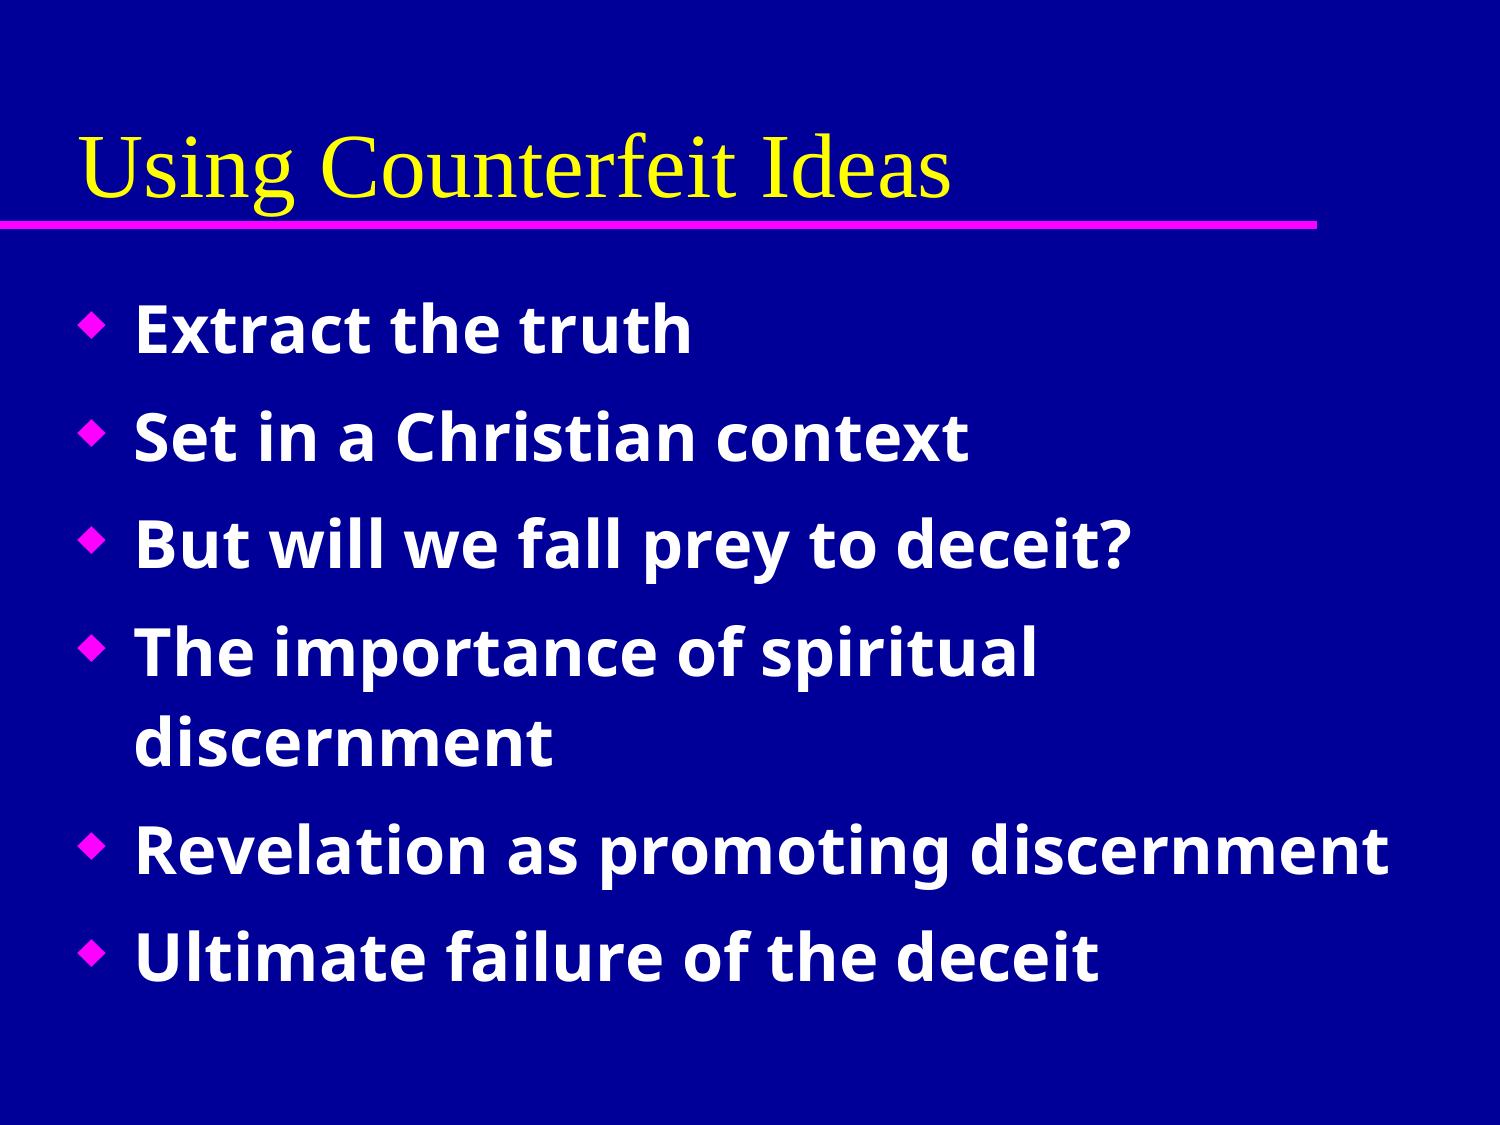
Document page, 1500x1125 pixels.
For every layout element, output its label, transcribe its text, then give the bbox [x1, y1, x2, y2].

title Using Counterfeit Ideas [62, 43, 1338, 225]
list Extract the truth Set in a Christian context But will we fall prey to deceit? The importance of spiritual discernment Revelation as promoting discernment Ultimate failure of the deceit [62, 275, 1463, 951]
